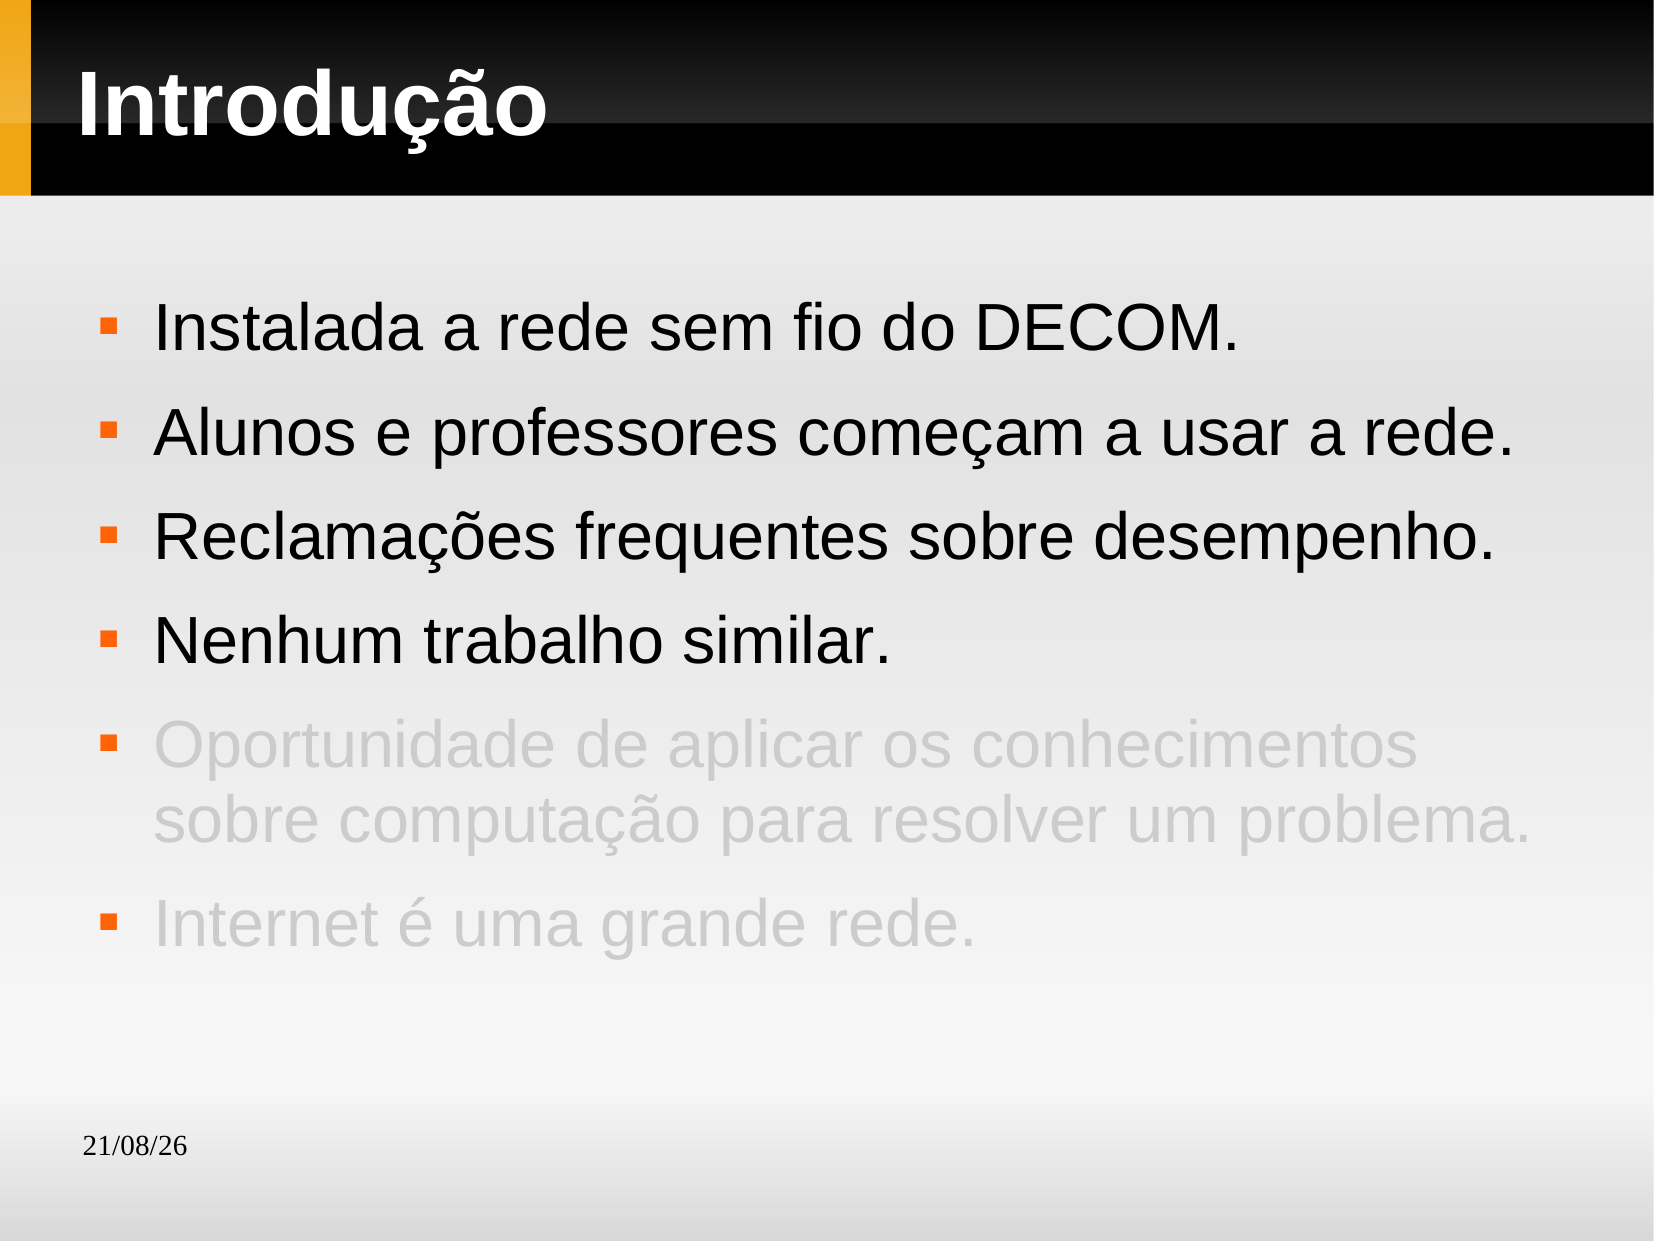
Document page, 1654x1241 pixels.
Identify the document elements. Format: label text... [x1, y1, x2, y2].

list Instalada a rede sem fio do DECOM. Alunos e professores começam a usar a rede. Reclamações frequentes sobre desempenho. Nenhum trabalho similar. Oportunidade de aplicar os conhecimentos sobre computação para resolver um problema. Internet é uma grande rede. [82, 290, 1571, 1094]
title Introdução [76, 7, 1565, 200]
picture [0, 0, 1654, 1241]
